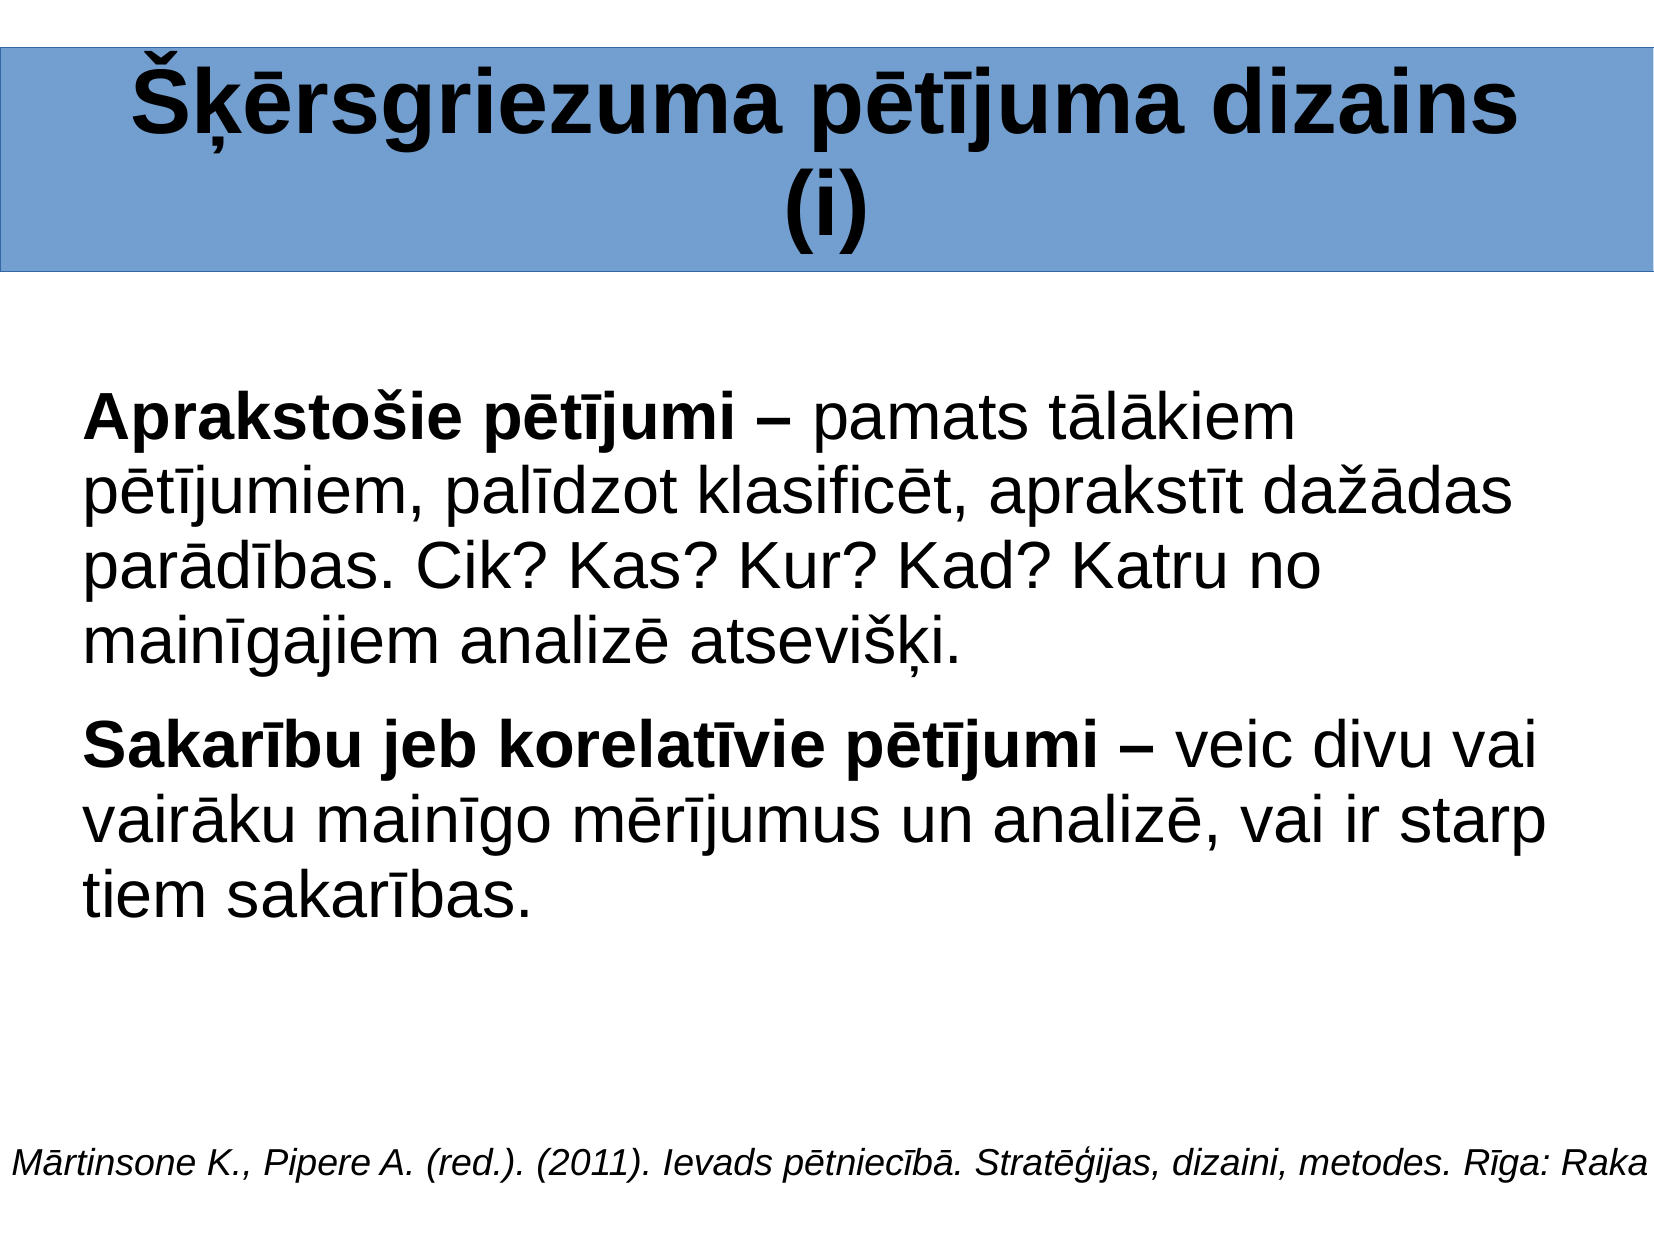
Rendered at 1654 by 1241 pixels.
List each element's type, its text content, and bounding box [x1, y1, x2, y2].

text_box [0, 47, 1654, 272]
text_box Mārtinsone K., Pipere A. (red.). (2011). Ievads pētniecībā. Stratēģijas, dizaini, metodes. Rīga: Raka [0, 1133, 1654, 1191]
title Šķērsgriezuma pētījuma dizains (i) [82, 49, 1571, 257]
list Aprakstošie pētījumi – pamats tālākiem pētījumiem, palīdzot klasificēt, aprakstīt dažādas parādības. Cik? Kas? Kur? Kad? Katru no mainīgajiem analizē atsevišķi. Sakarību jeb korelatīvie pētījumi – veic divu vai vairāku mainīgo mērījumus un analizē, vai ir starp tiem sakarības. [82, 378, 1619, 1099]
